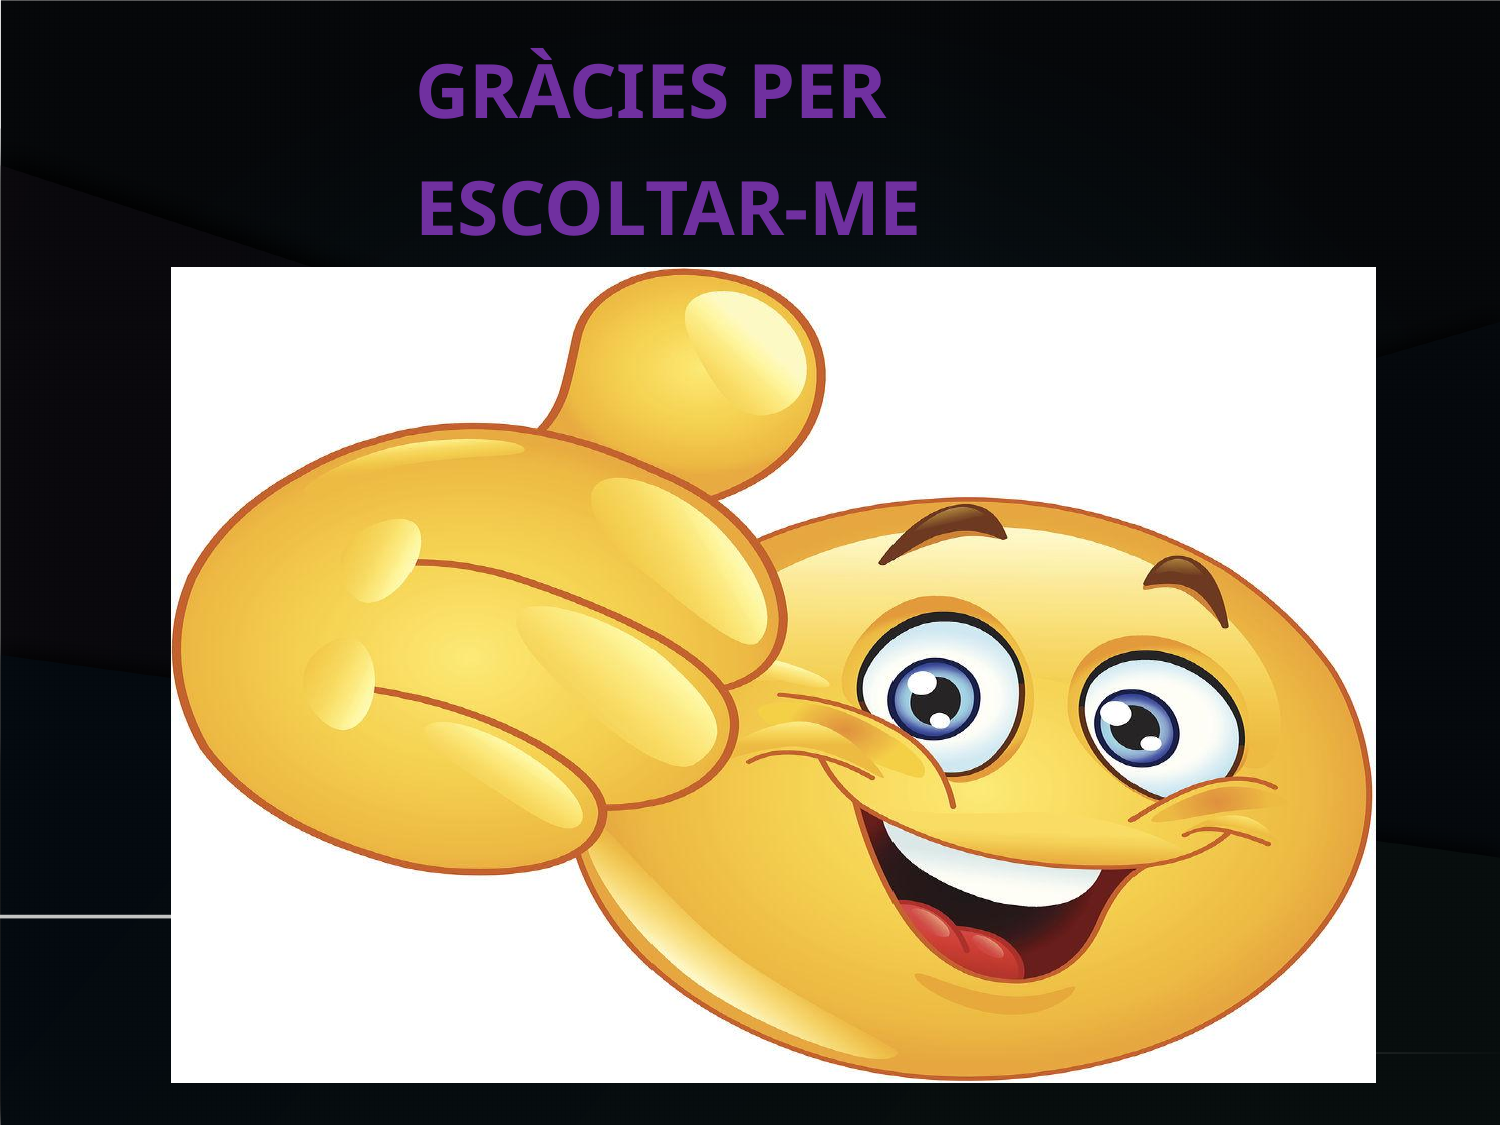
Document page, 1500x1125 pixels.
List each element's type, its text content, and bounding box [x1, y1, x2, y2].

picture [0, 0, 1500, 1125]
list GRÀCIES PER ESCOLTAR-ME [75, 30, 1426, 774]
